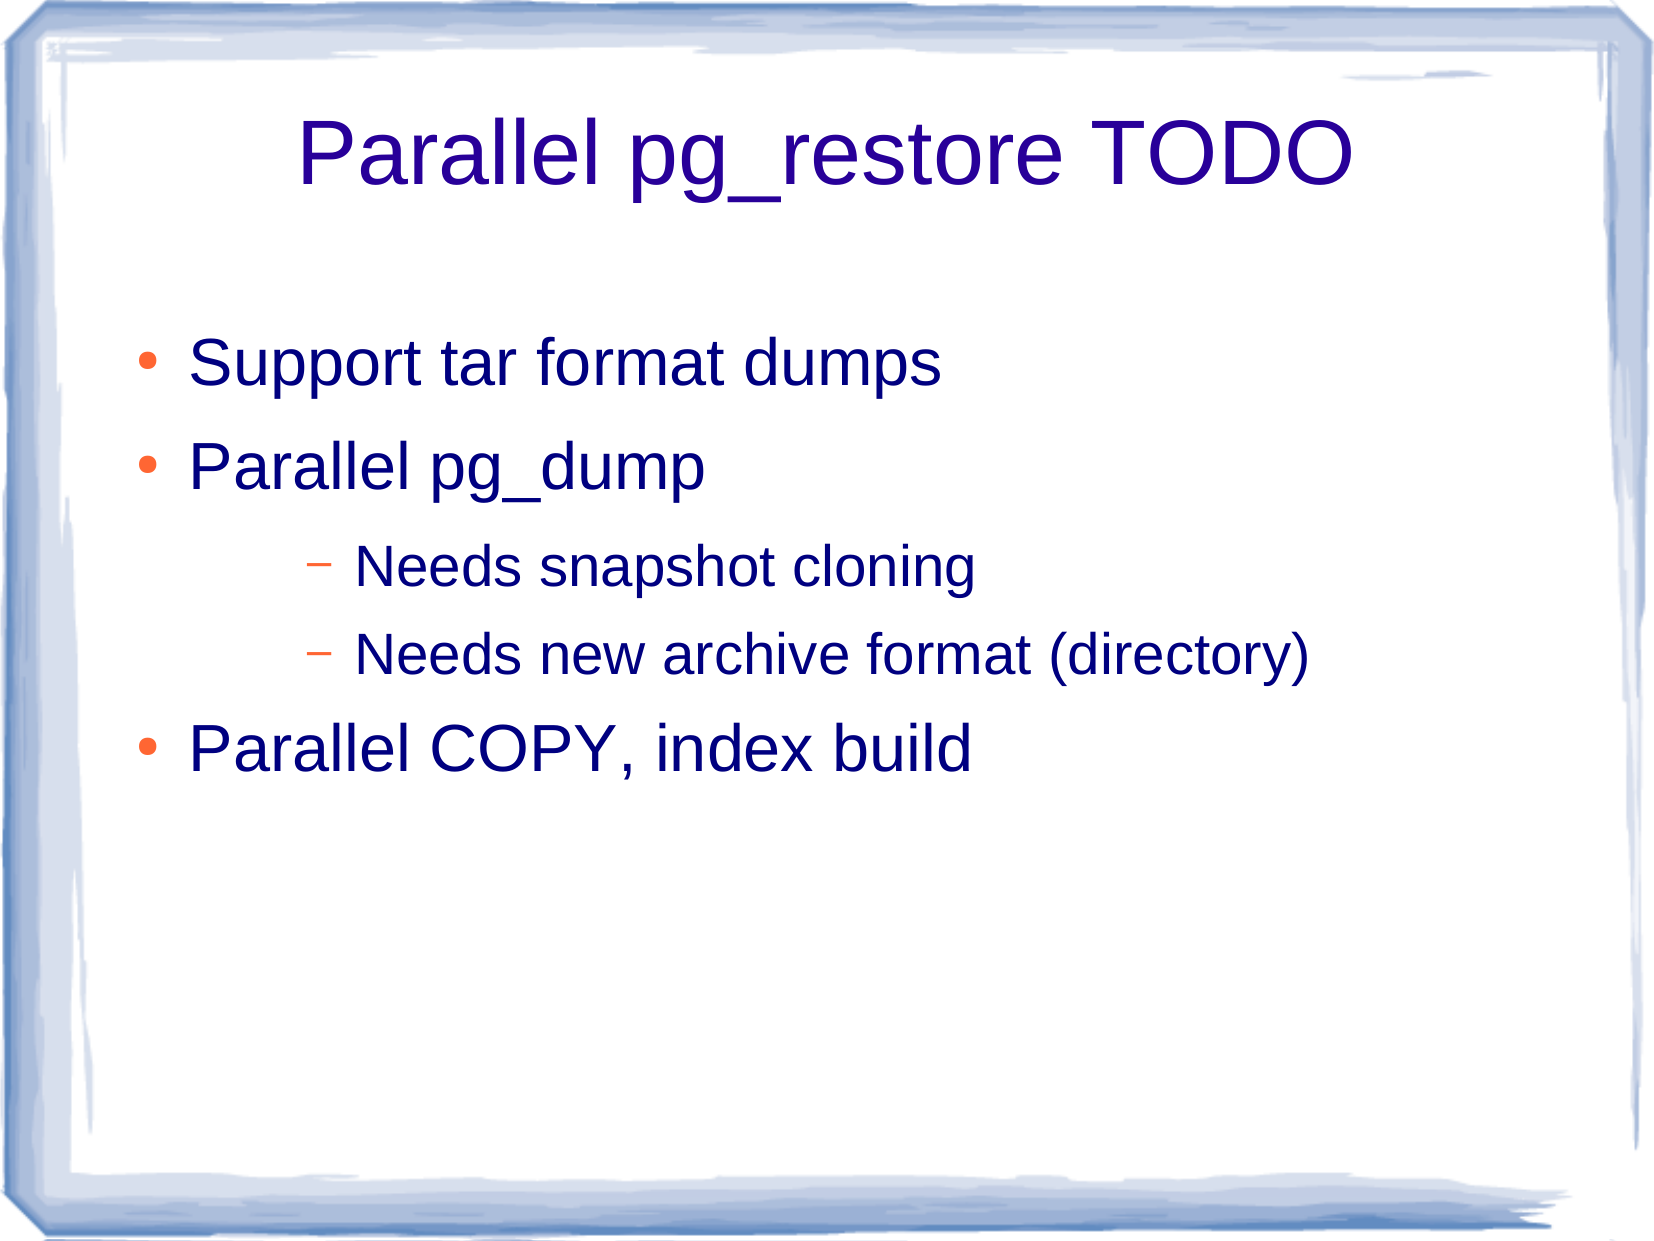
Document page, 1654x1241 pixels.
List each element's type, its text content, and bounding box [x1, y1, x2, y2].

picture [0, 0, 1654, 1241]
list Support tar format dumps Parallel pg_dump Needs snapshot cloning Needs new archive format (directory) Parallel COPY, index build [118, 324, 1571, 990]
title Parallel pg_restore TODO [82, 56, 1571, 250]
